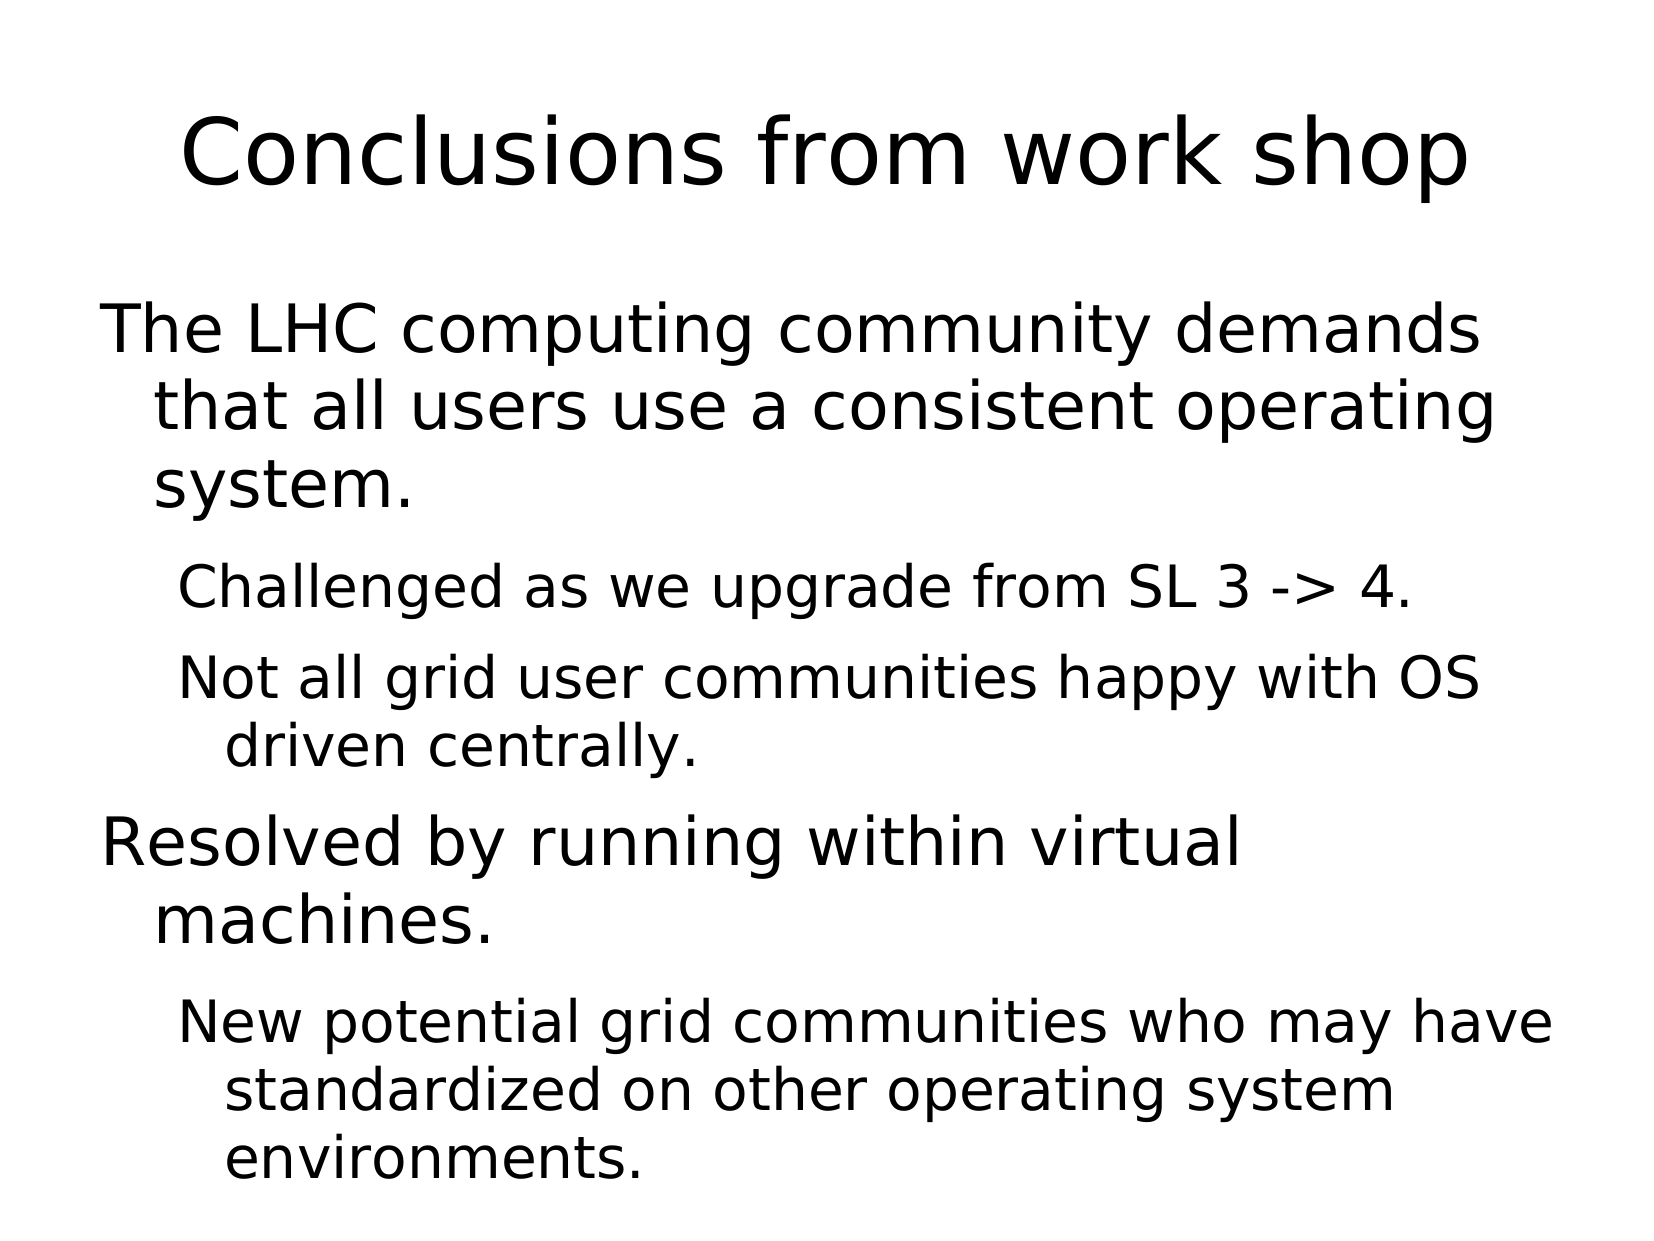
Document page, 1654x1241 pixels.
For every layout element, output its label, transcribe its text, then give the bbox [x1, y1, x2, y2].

title Conclusions from work shop [82, 56, 1571, 250]
list The LHC computing community demands that all users use a consistent operating system. Challenged as we upgrade from SL 3 -> 4. Not all grid user communities happy with OS driven centrally. Resolved by running within virtual machines. New potential grid communities who may have standardized on other operating system environments. [82, 290, 1571, 1192]
